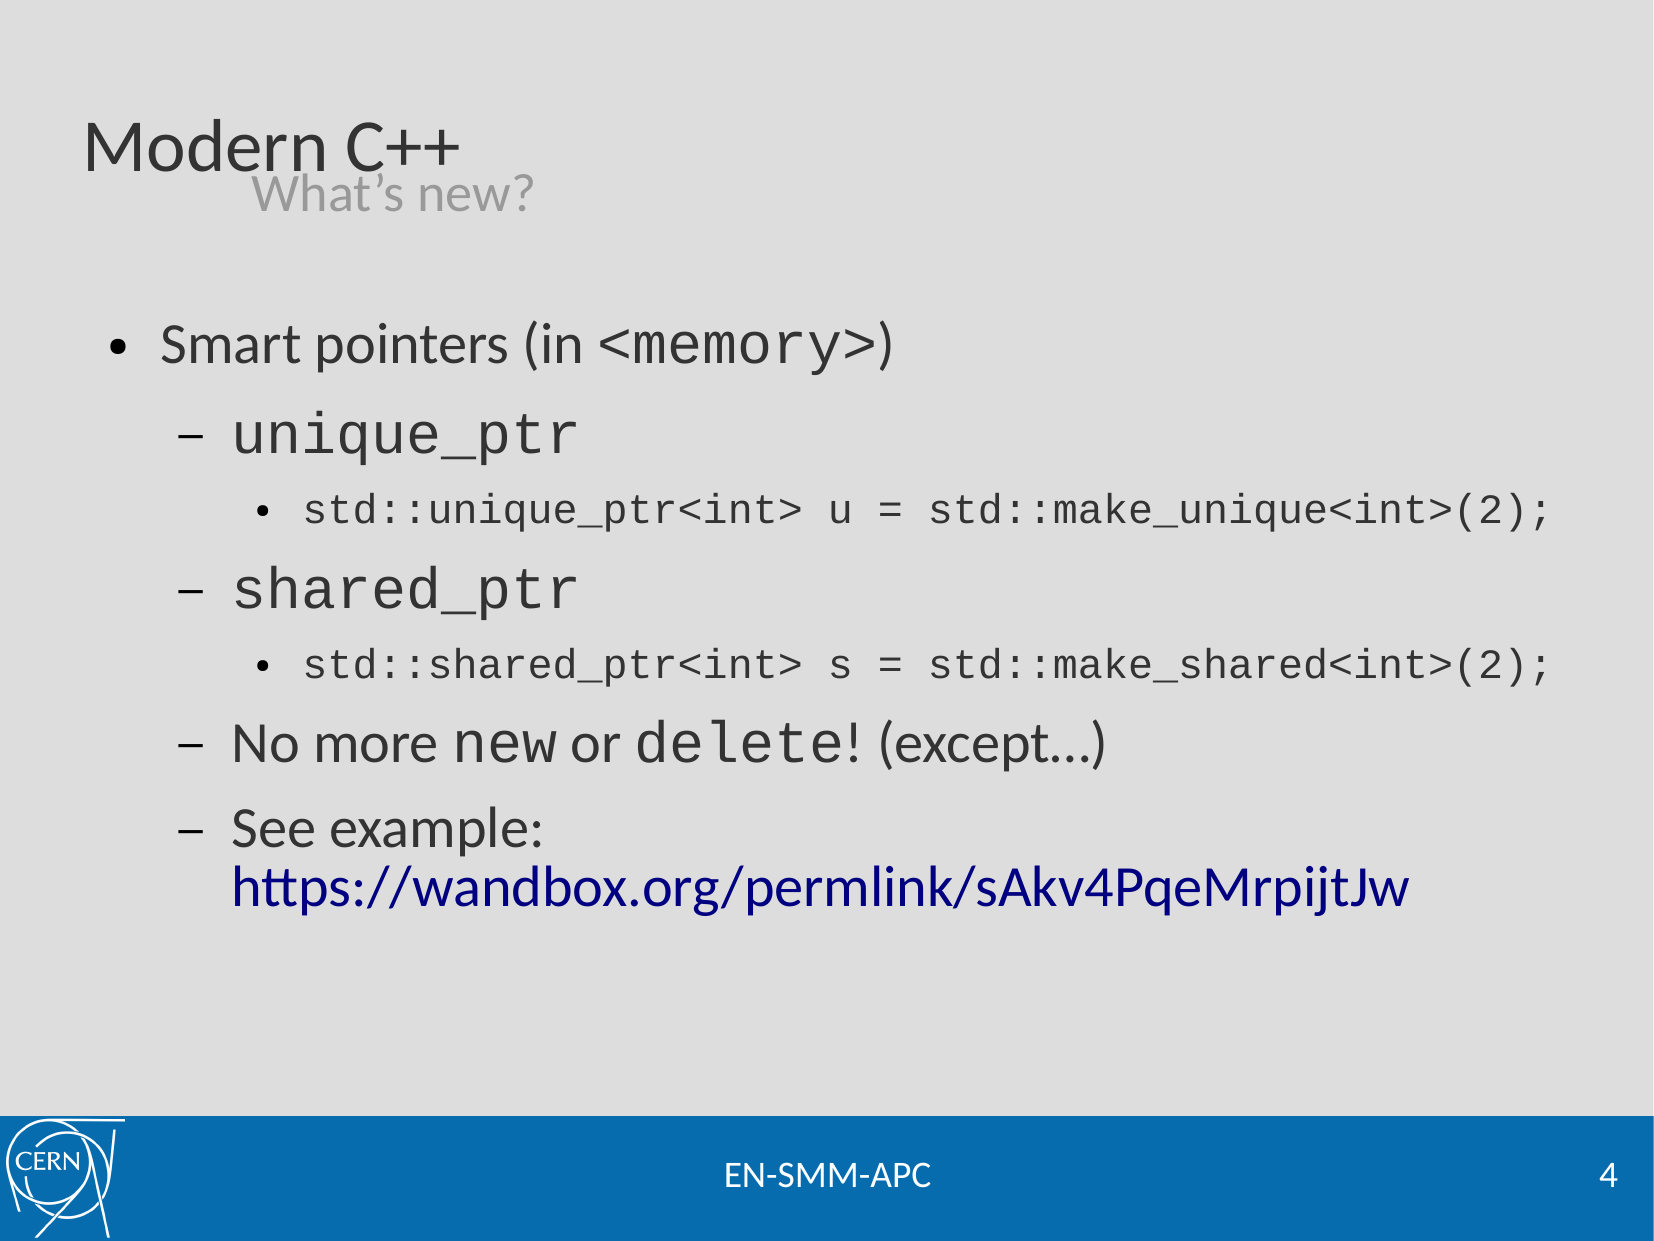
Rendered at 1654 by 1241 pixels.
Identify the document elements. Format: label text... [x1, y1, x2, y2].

picture [6, 1118, 125, 1238]
list Smart pointers (in <memory>) unique_ptr std::unique_ptr<int> u = std::make_unique<int>(2); shared_ptr std::shared_ptr<int> s = std::make_shared<int>(2); No more new or delete! (except…) See example: https://wandbox.org/permlink/sAkv4PqeMrpijtJw [90, 315, 1654, 1044]
title Modern C++ [82, 49, 1571, 257]
title What’s new? [23, 118, 766, 278]
